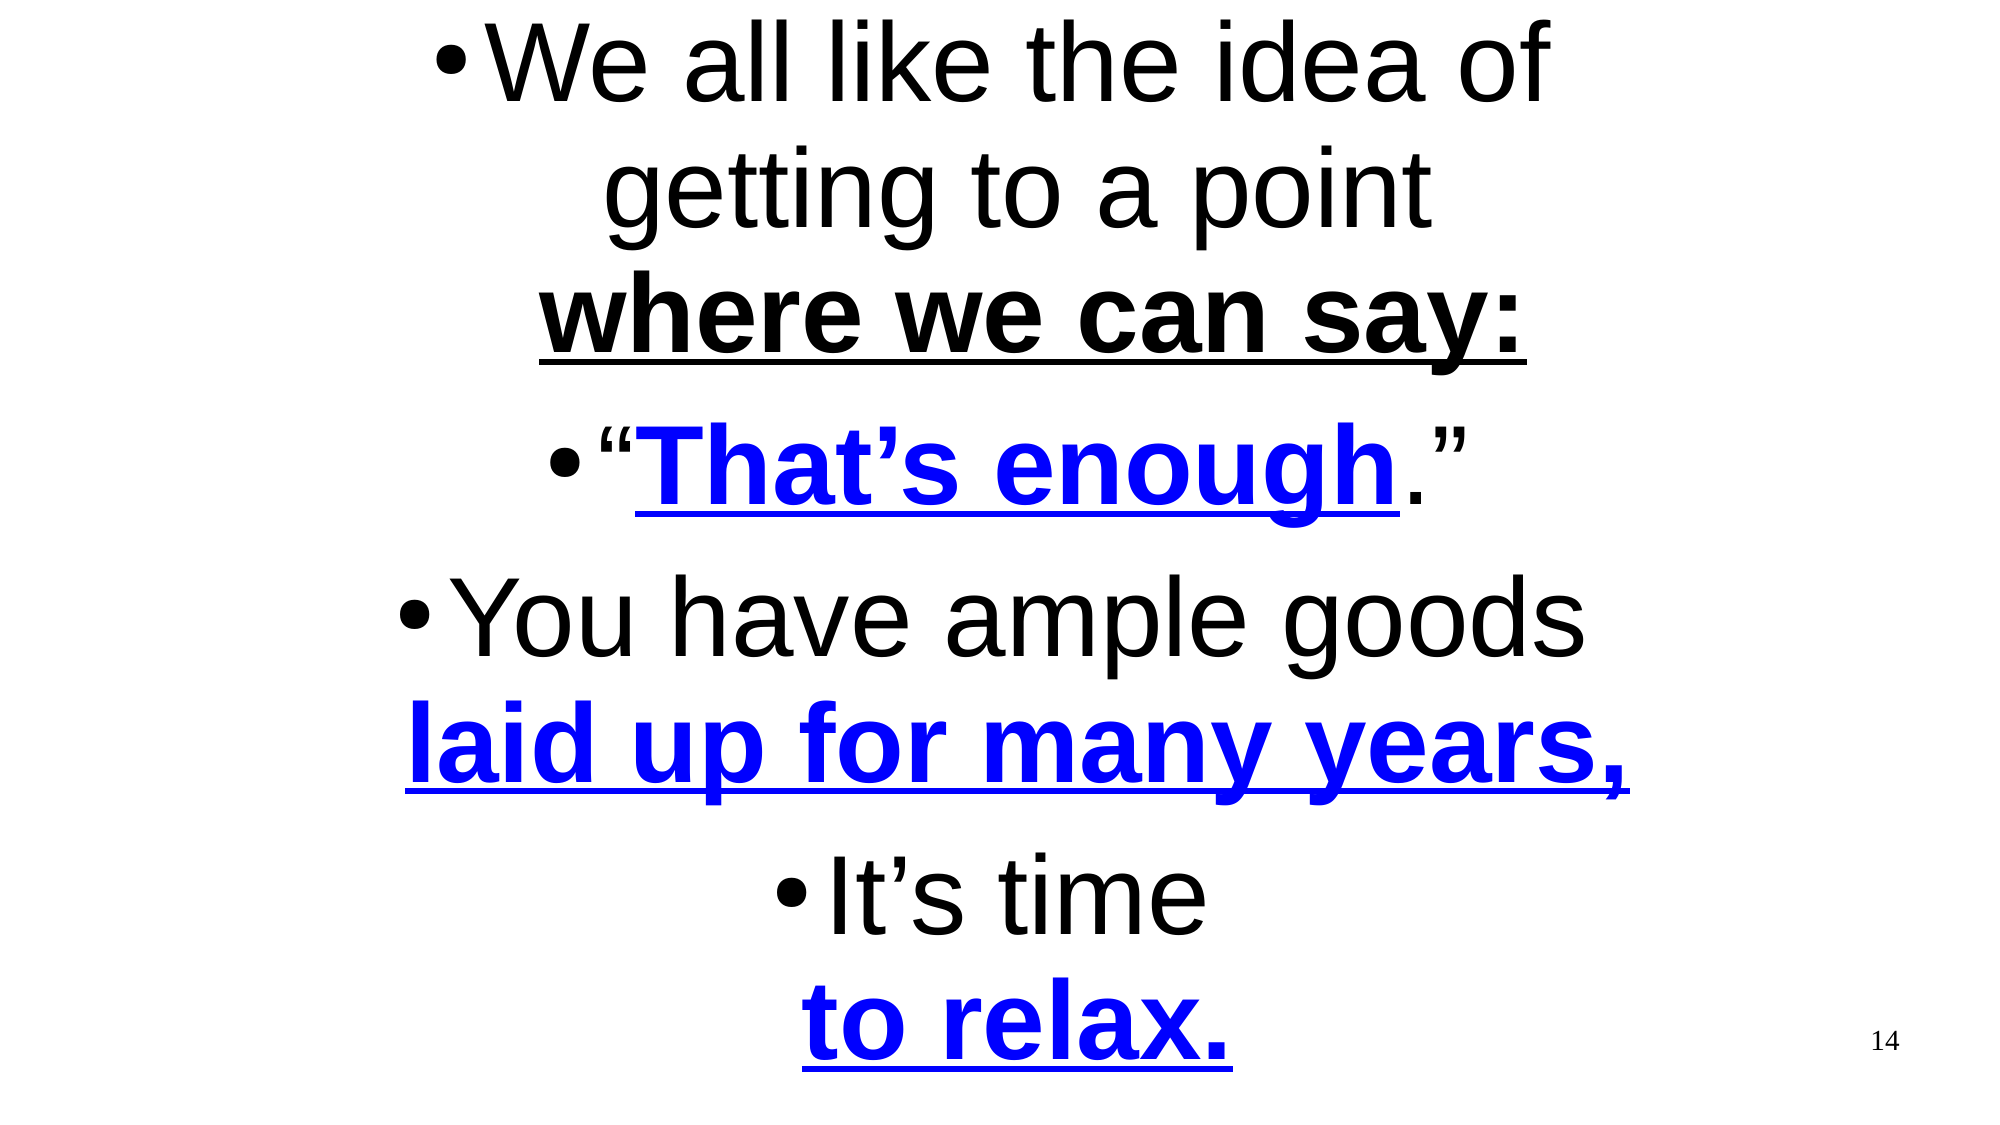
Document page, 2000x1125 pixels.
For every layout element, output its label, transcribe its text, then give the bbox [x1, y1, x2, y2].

list We all like the idea of getting to a point where we can say: “That’s enough.” You have ample goods laid up for many years, It’s time to relax. [0, 0, 1996, 1123]
